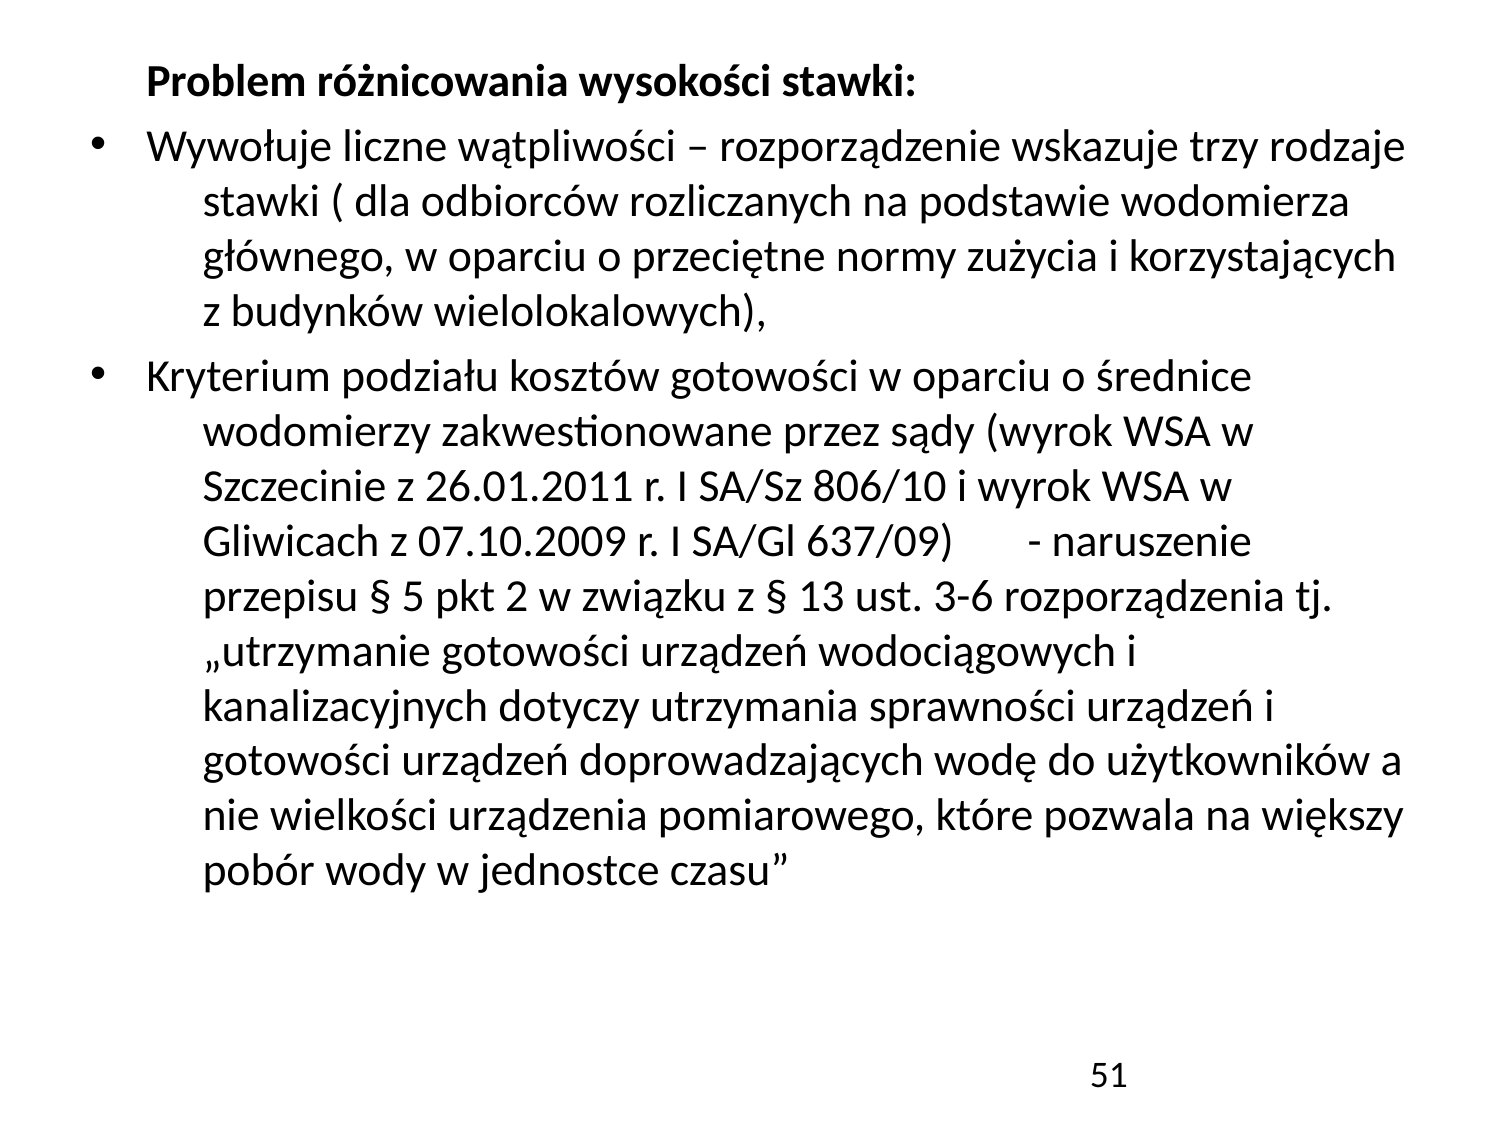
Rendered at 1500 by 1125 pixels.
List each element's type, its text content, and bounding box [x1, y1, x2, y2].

list Problem różnicowania wysokości stawki: Wywołuje liczne wątpliwości – rozporządzenie wskazuje trzy rodzaje stawki ( dla odbiorców rozliczanych na podstawie wodomierza głównego, w oparciu o przeciętne normy zużycia i korzystających z budynków wielolokalowych), Kryterium podziału kosztów gotowości w oparciu o średnice wodomierzy zakwestionowane przez sądy (wyrok WSA w Szczecinie z 26.01.2011 r. I SA/Sz 806/10 i wyrok WSA w Gliwicach z 07.10.2009 r. I SA/Gl 637/09) - naruszenie przepisu § 5 pkt 2 w związku z § 13 ust. 3-6 rozporządzenia tj. „utrzymanie gotowości urządzeń wodociągowych i kanalizacyjnych dotyczy utrzymania sprawności urządzeń i gotowości urządzeń doprowadzających wodę do użytkowników a nie wielkości urządzenia pomiarowego, które pozwala na większy pobór wody w jednostce czasu” [75, 42, 1426, 1005]
text_box 47 [1074, 1042, 1426, 1103]
